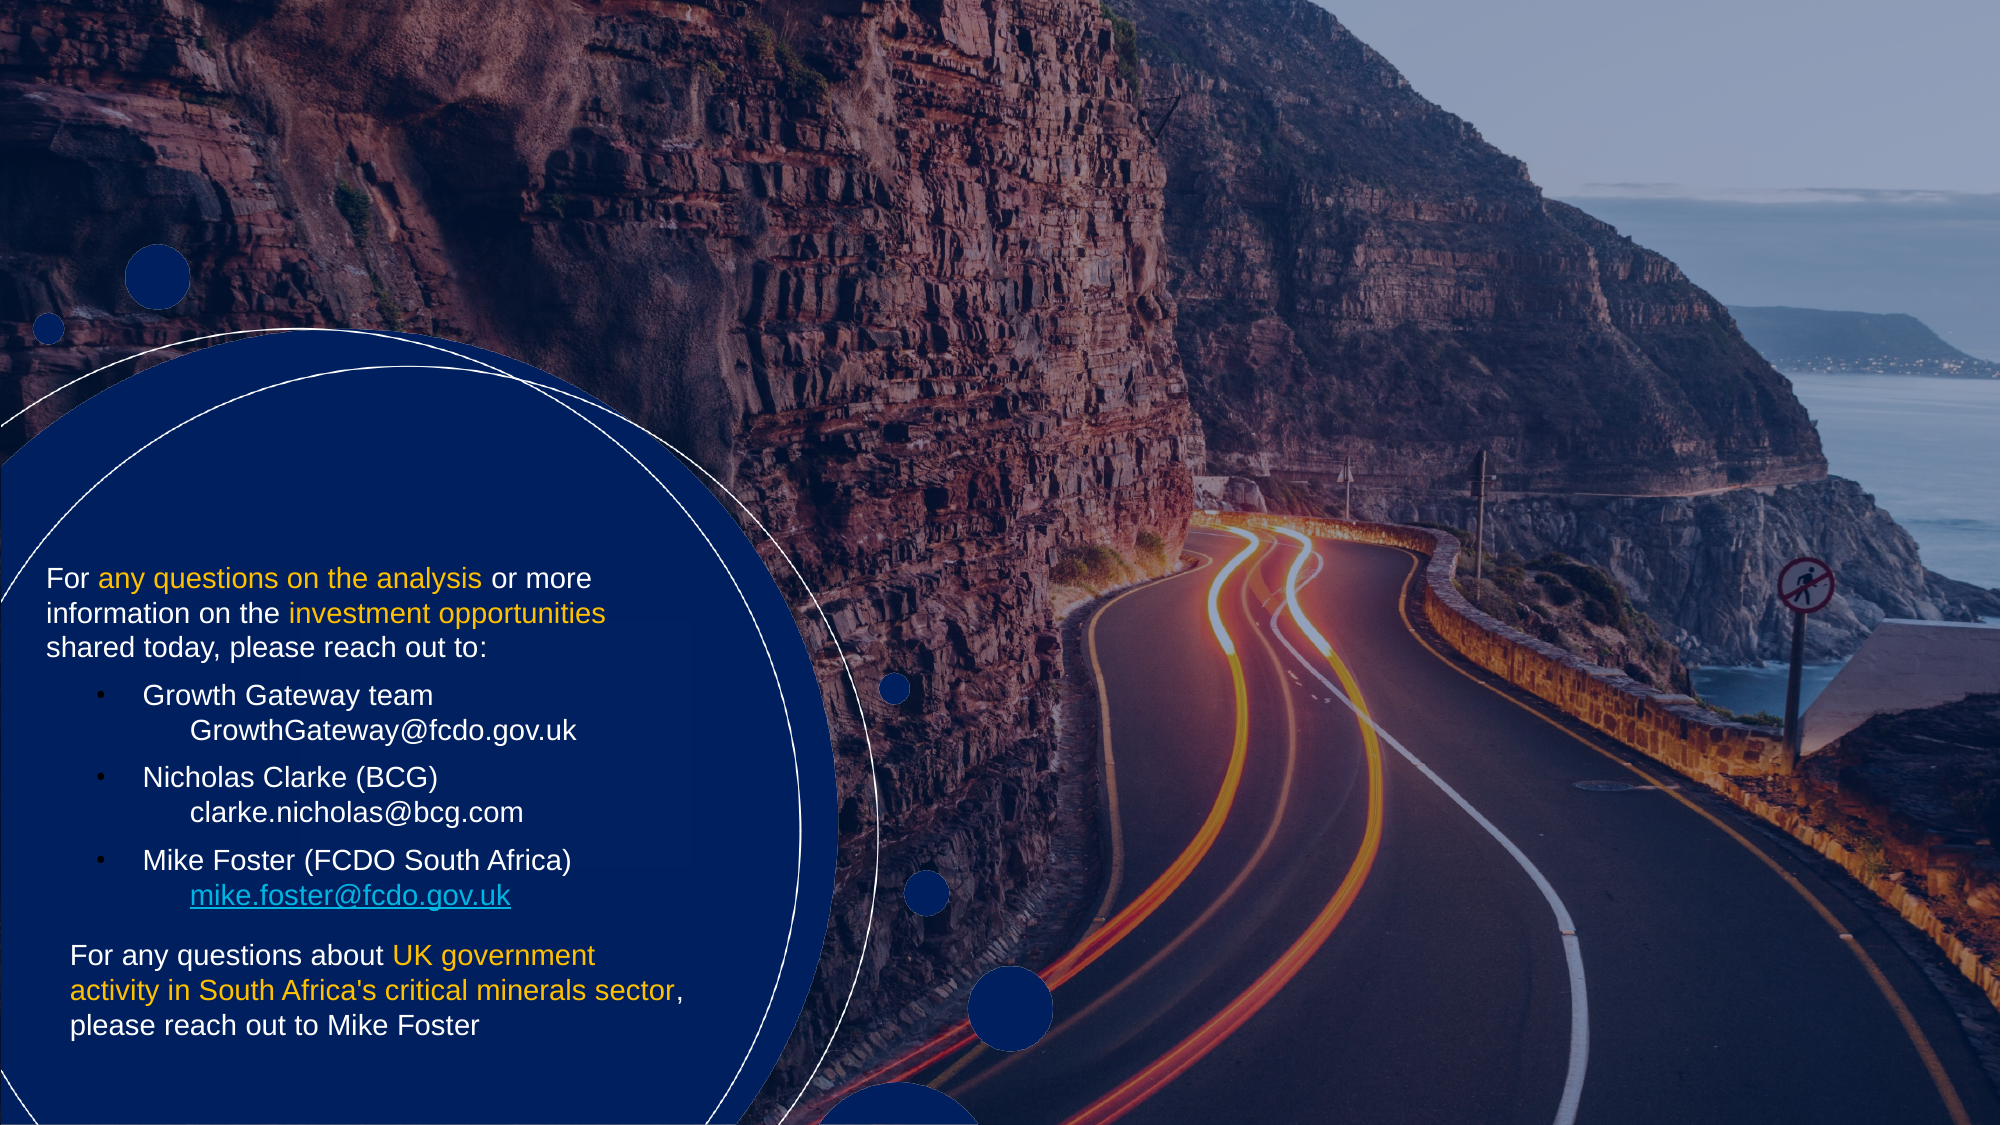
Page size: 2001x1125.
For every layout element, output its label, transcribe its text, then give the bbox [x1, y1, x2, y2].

text_box For any questions on the analysis or more information on the investment opportunities shared today, please reach out to: Growth Gateway team GrowthGateway@fcdo.gov.uk Nicholas Clarke (BCG) clarke.nicholas@bcg.com Mike Foster (FCDO South Africa) mike.foster@fcdo.gov.uk For any questions about UK government activity in South Africa's critical minerals sector, please reach out to Mike Foster [44, 544, 691, 1047]
picture [0, 244, 1053, 1125]
text_box [0, 0, 2000, 1125]
